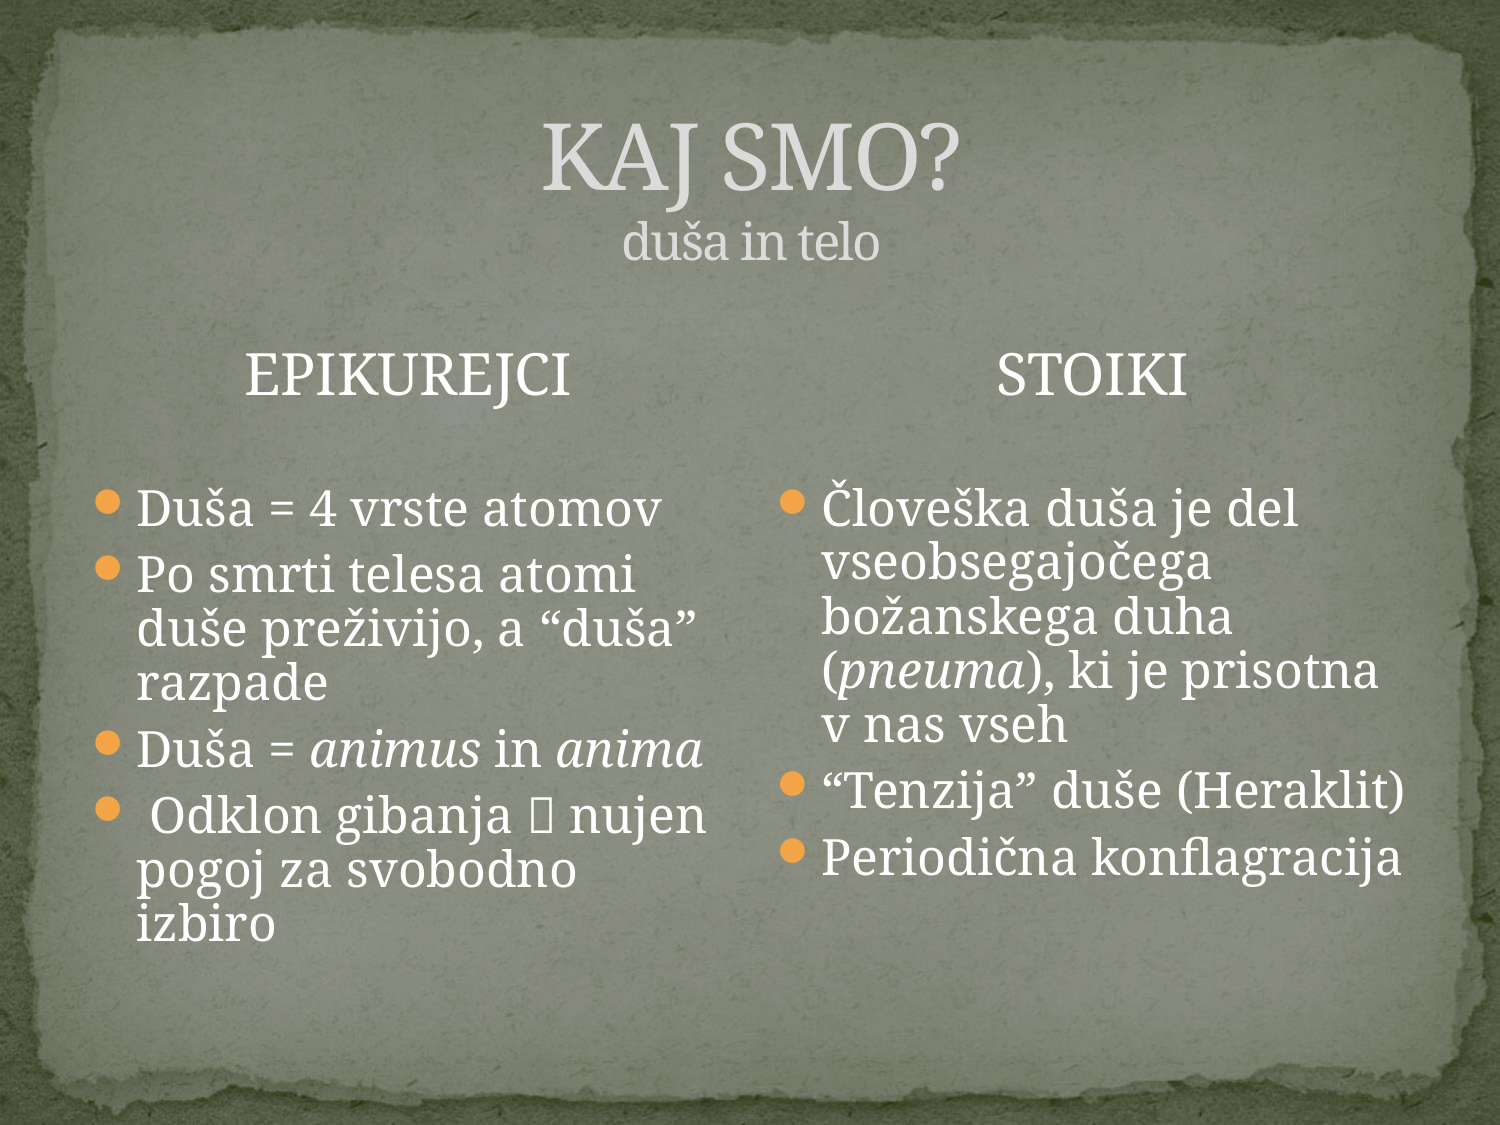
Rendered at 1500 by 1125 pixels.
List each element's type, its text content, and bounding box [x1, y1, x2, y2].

list STOIKI Človeška duša je del vseobsegajočega božanskega duha (pneuma), ki je prisotna v nas vseh “Tenzija” duše (Heraklit) Periodična konflagracija [761, 338, 1425, 1064]
title KAJ SMO? duša in telo [76, 90, 1427, 278]
list EPIKUREJCI Duša = 4 vrste atomov Po smrti telesa atomi duše preživijo, a “duša” razpade Duša = animus in anima Odklon gibanja  nujen pogoj za svobodno izbiro [76, 338, 740, 1076]
picture [0, 0, 1500, 1125]
